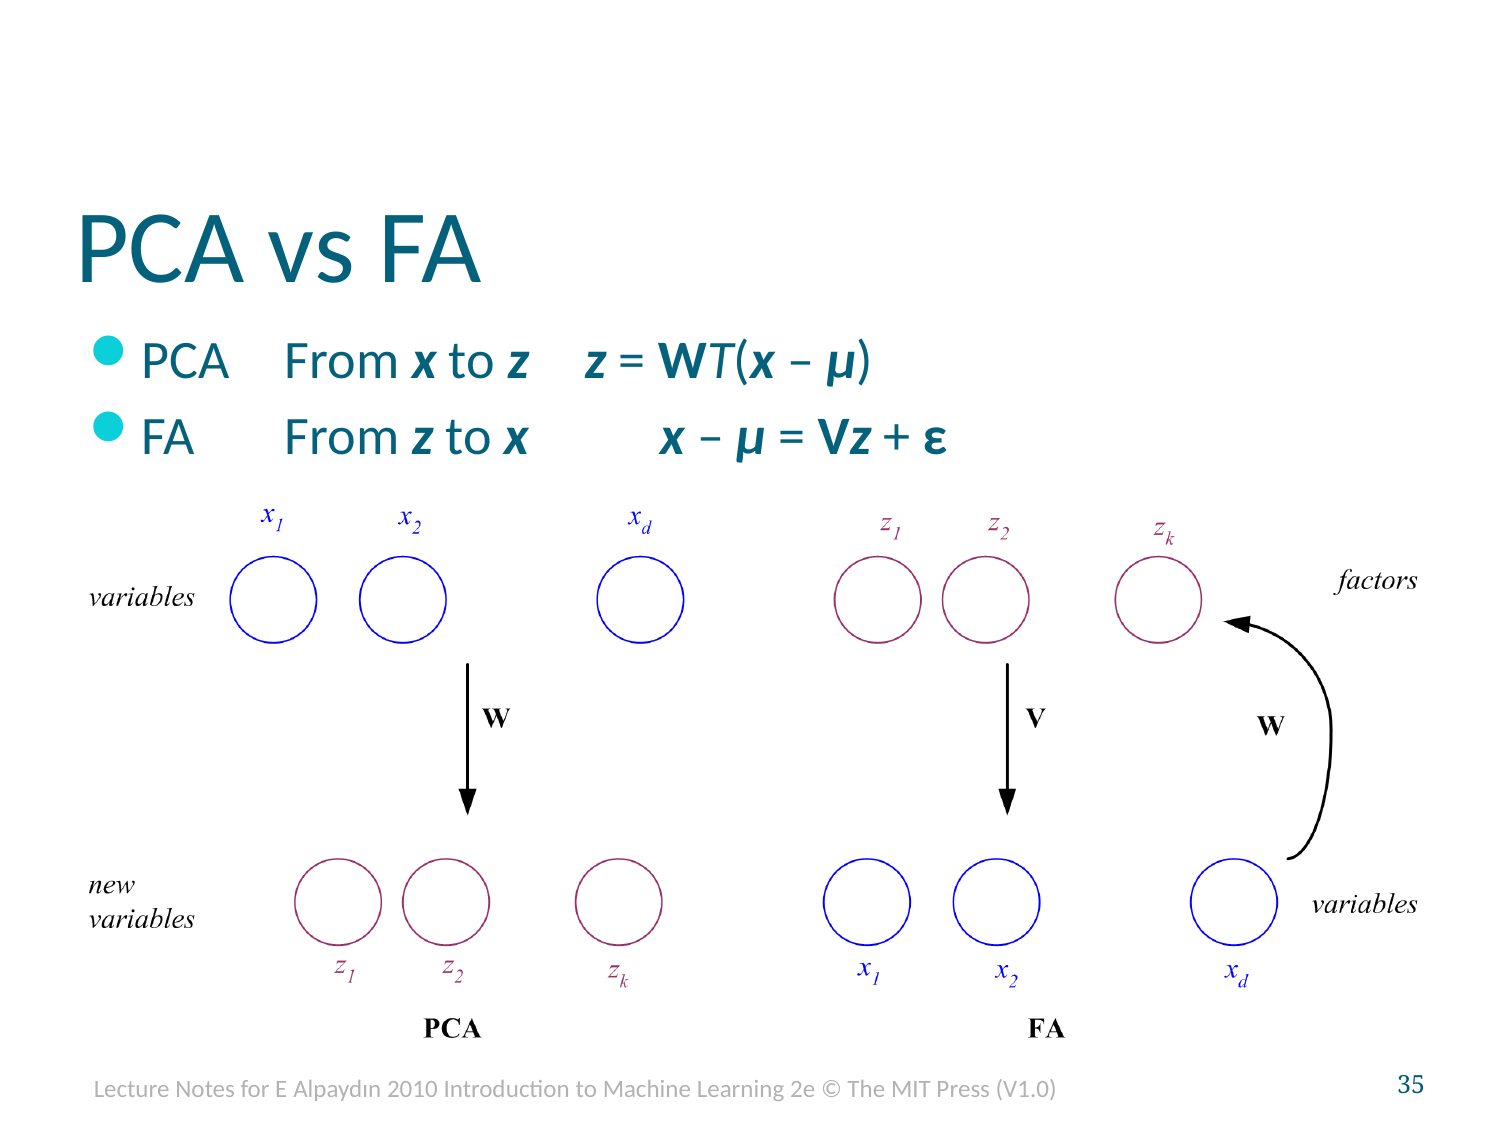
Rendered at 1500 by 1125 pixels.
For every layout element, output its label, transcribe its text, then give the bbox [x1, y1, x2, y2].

text_box x [88, 586, 146, 661]
slide_number <number> [1299, 1042, 1425, 1103]
list PCA From x to z z = WT(x – µ) FA From z to x x – µ = Vz + ε [75, 317, 1425, 1038]
text_box z [91, 904, 144, 980]
title PCA vs FA [75, 115, 1425, 303]
footer Lecture Notes for E Alpaydın 2010 Introduction to Machine Learning 2e © The MIT Press (V1.0) [93, 1042, 1254, 1103]
picture [88, 491, 1418, 1046]
text_box z [1319, 574, 1373, 649]
text_box x [1317, 893, 1374, 968]
